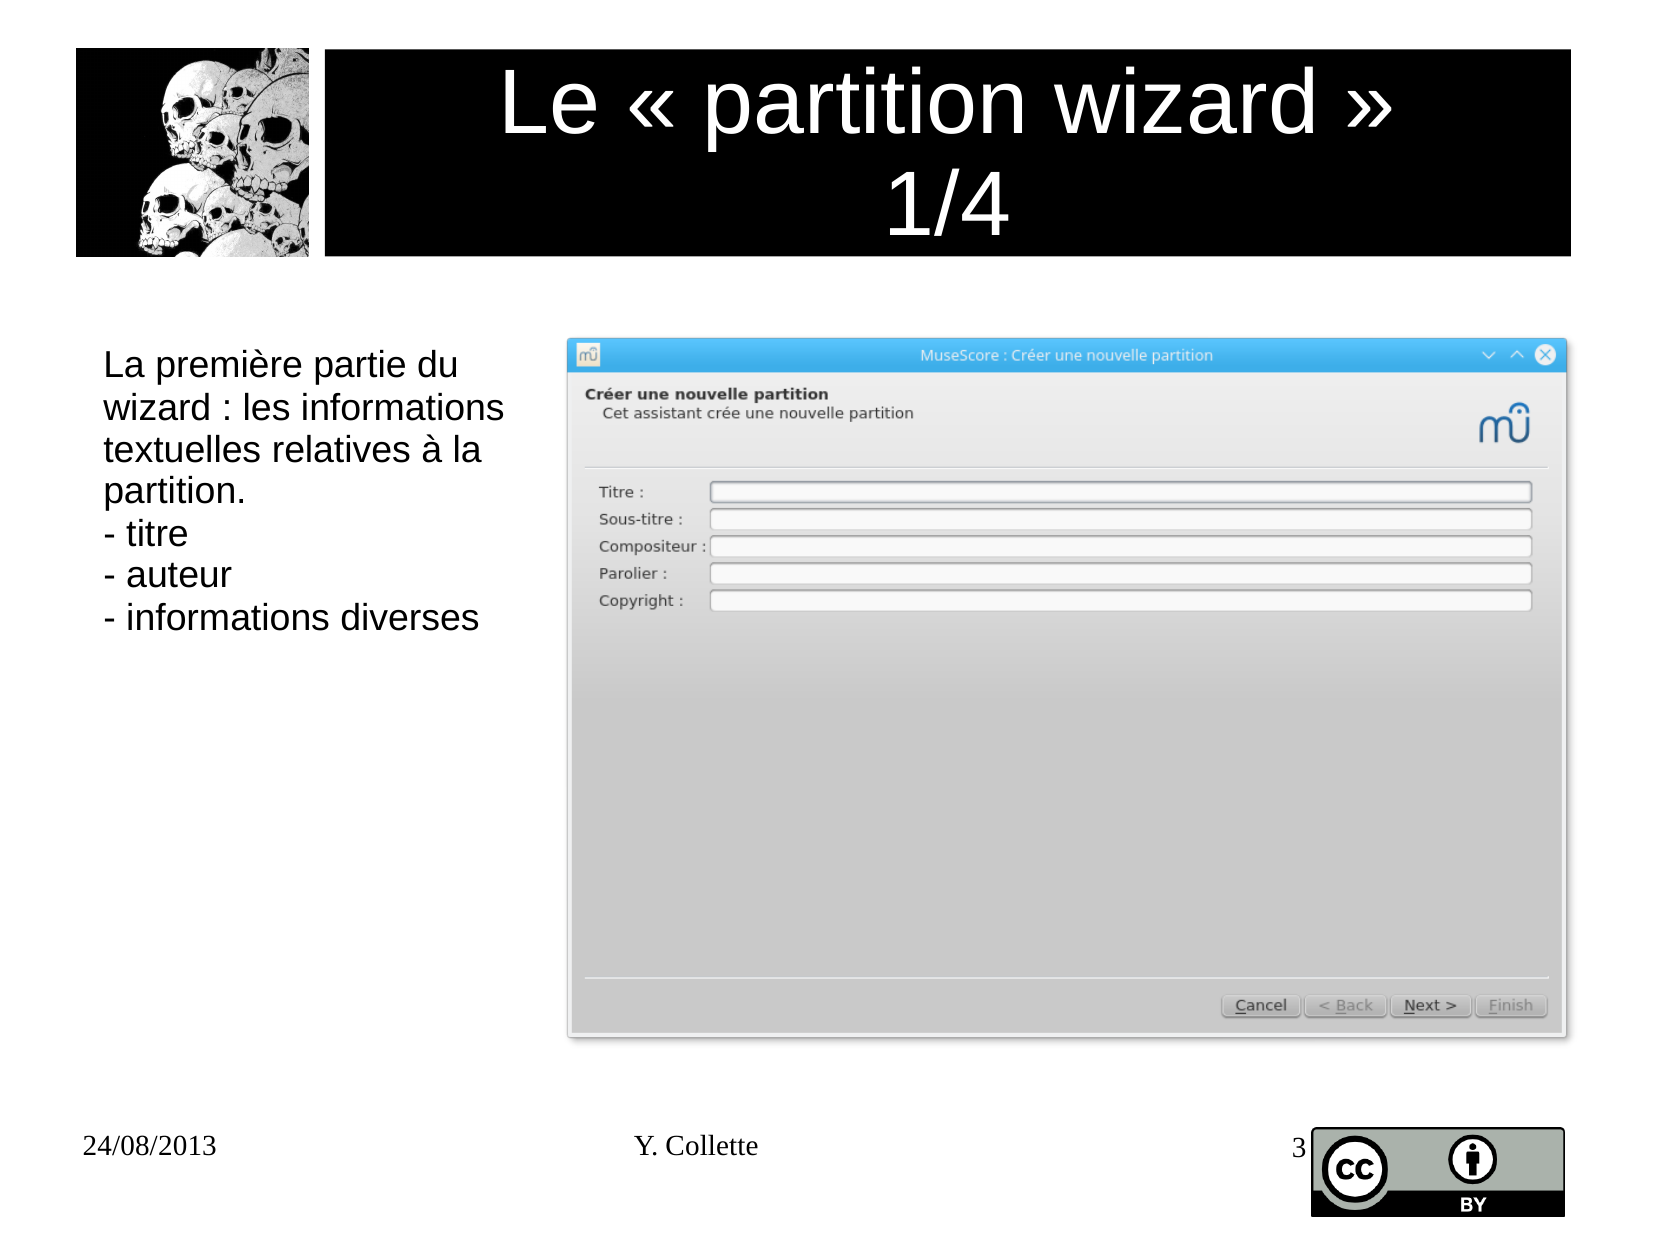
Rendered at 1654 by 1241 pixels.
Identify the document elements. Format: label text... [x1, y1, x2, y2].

picture [1311, 1127, 1565, 1217]
picture [76, 48, 309, 257]
title Le « partition wizard » 1/4 [324, 49, 1571, 257]
text_box La première partie du wizard : les informations textuelles relatives à la partition. - titre - auteur - informations diverses [88, 336, 566, 646]
picture [559, 330, 1582, 1053]
